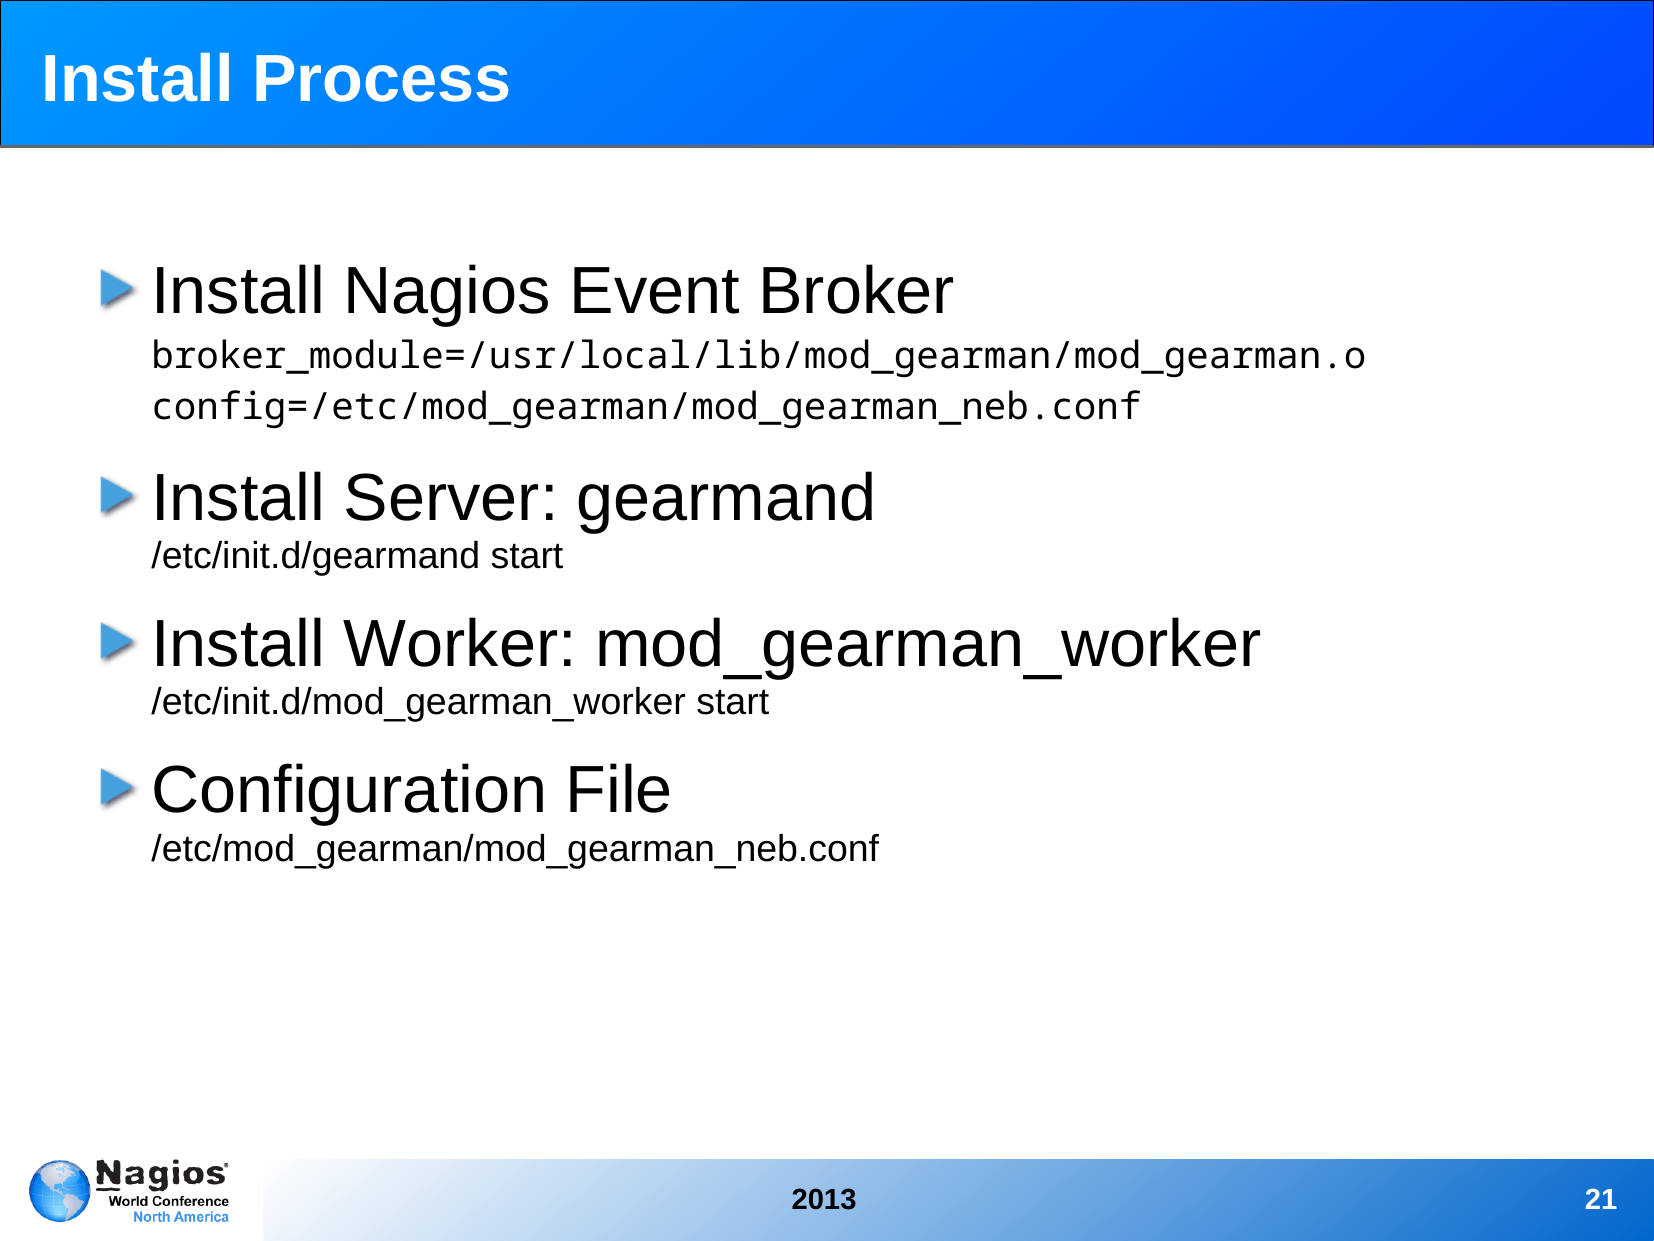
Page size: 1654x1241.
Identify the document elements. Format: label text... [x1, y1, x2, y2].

title Install Process [41, 29, 1248, 127]
list Install Nagios Event Broker broker_module=/usr/local/lib/mod_gearman/mod_gearman.o config=/etc/mod_gearman/mod_gearman_neb.conf Install Server: gearmand /etc/init.d/gearmand start Install Worker: mod_gearman_worker /etc/init.d/mod_gearman_worker start Configuration File /etc/mod_gearman/mod_gearman_neb.conf [80, 253, 1608, 1072]
picture [29, 1159, 229, 1235]
